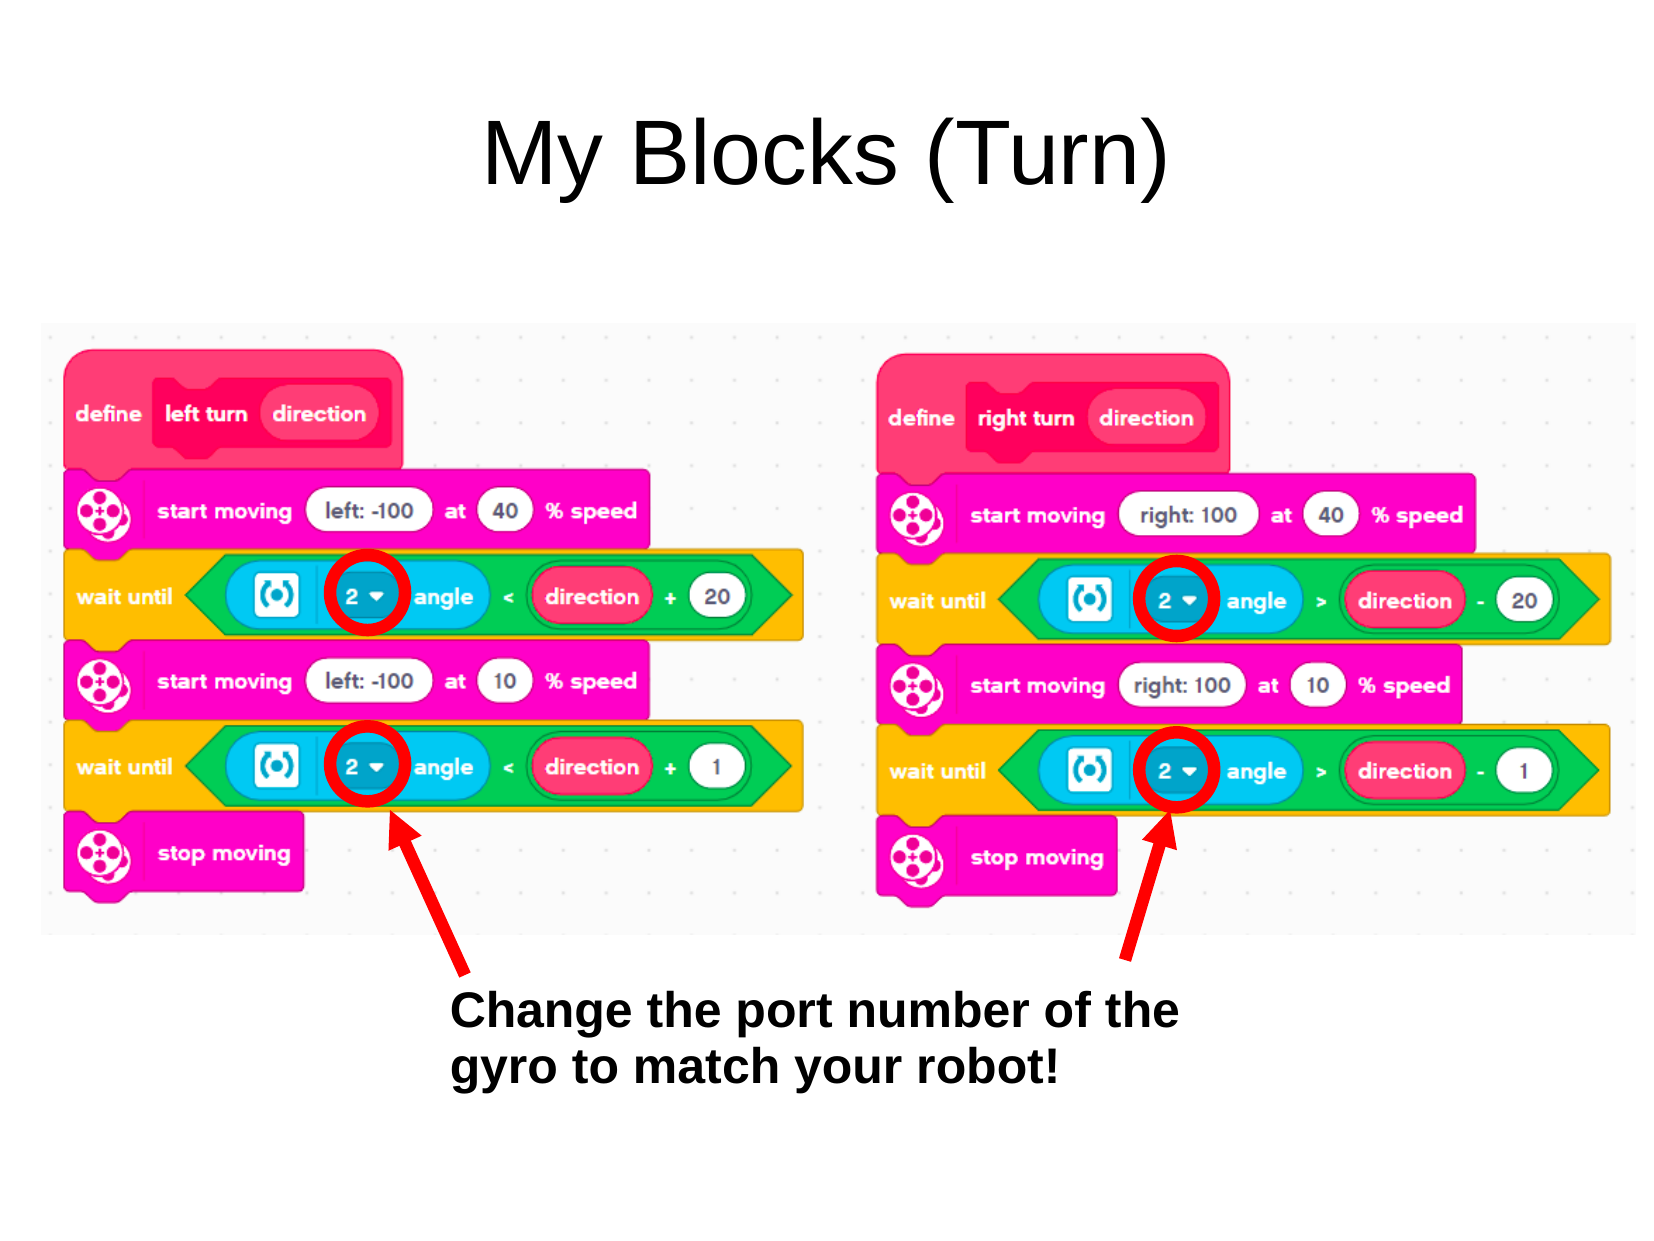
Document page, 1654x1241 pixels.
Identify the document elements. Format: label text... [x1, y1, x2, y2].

picture [1181, 766, 1196, 776]
picture [41, 323, 1636, 935]
picture [1159, 764, 1171, 778]
picture [1157, 739, 1194, 747]
title My Blocks (Turn) [82, 49, 1571, 257]
picture [1156, 792, 1194, 801]
text_box Change the port number of the gyro to match your robot! [435, 975, 1261, 1102]
